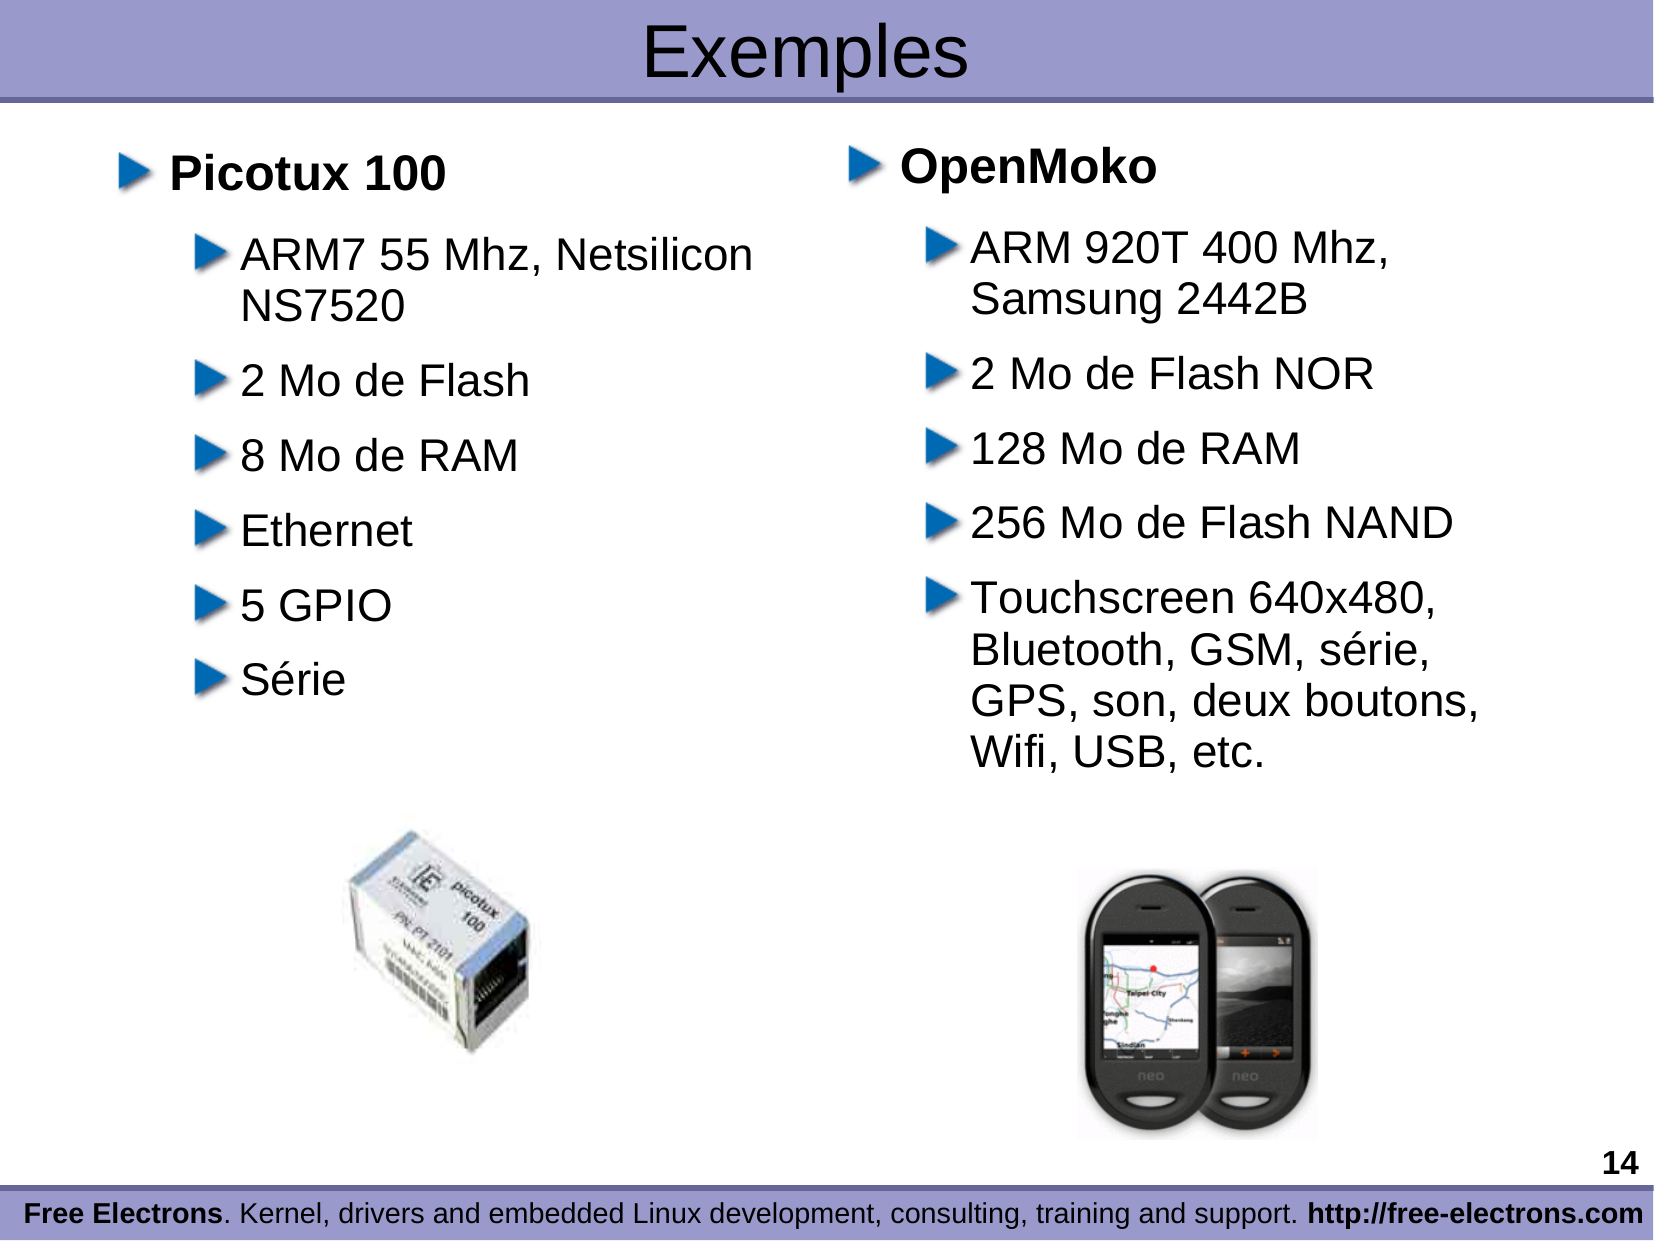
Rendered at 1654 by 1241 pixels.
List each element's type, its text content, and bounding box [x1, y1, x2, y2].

list Picotux 100 ARM7 55 Mhz, Netsilicon NS7520 2 Mo de Flash 8 Mo de RAM Ethernet 5 GPIO Série [98, 145, 788, 996]
picture [254, 783, 629, 1135]
title Exemples [60, 4, 1551, 98]
picture [1077, 867, 1318, 1141]
list OpenMoko ARM 920T 400 Mhz, Samsung 2442B 2 Mo de Flash NOR 128 Mo de RAM 256 Mo de Flash NAND Touchscreen 640x480, Bluetooth, GSM, série, GPS, son, deux boutons, Wifi, USB, etc. [829, 138, 1519, 989]
